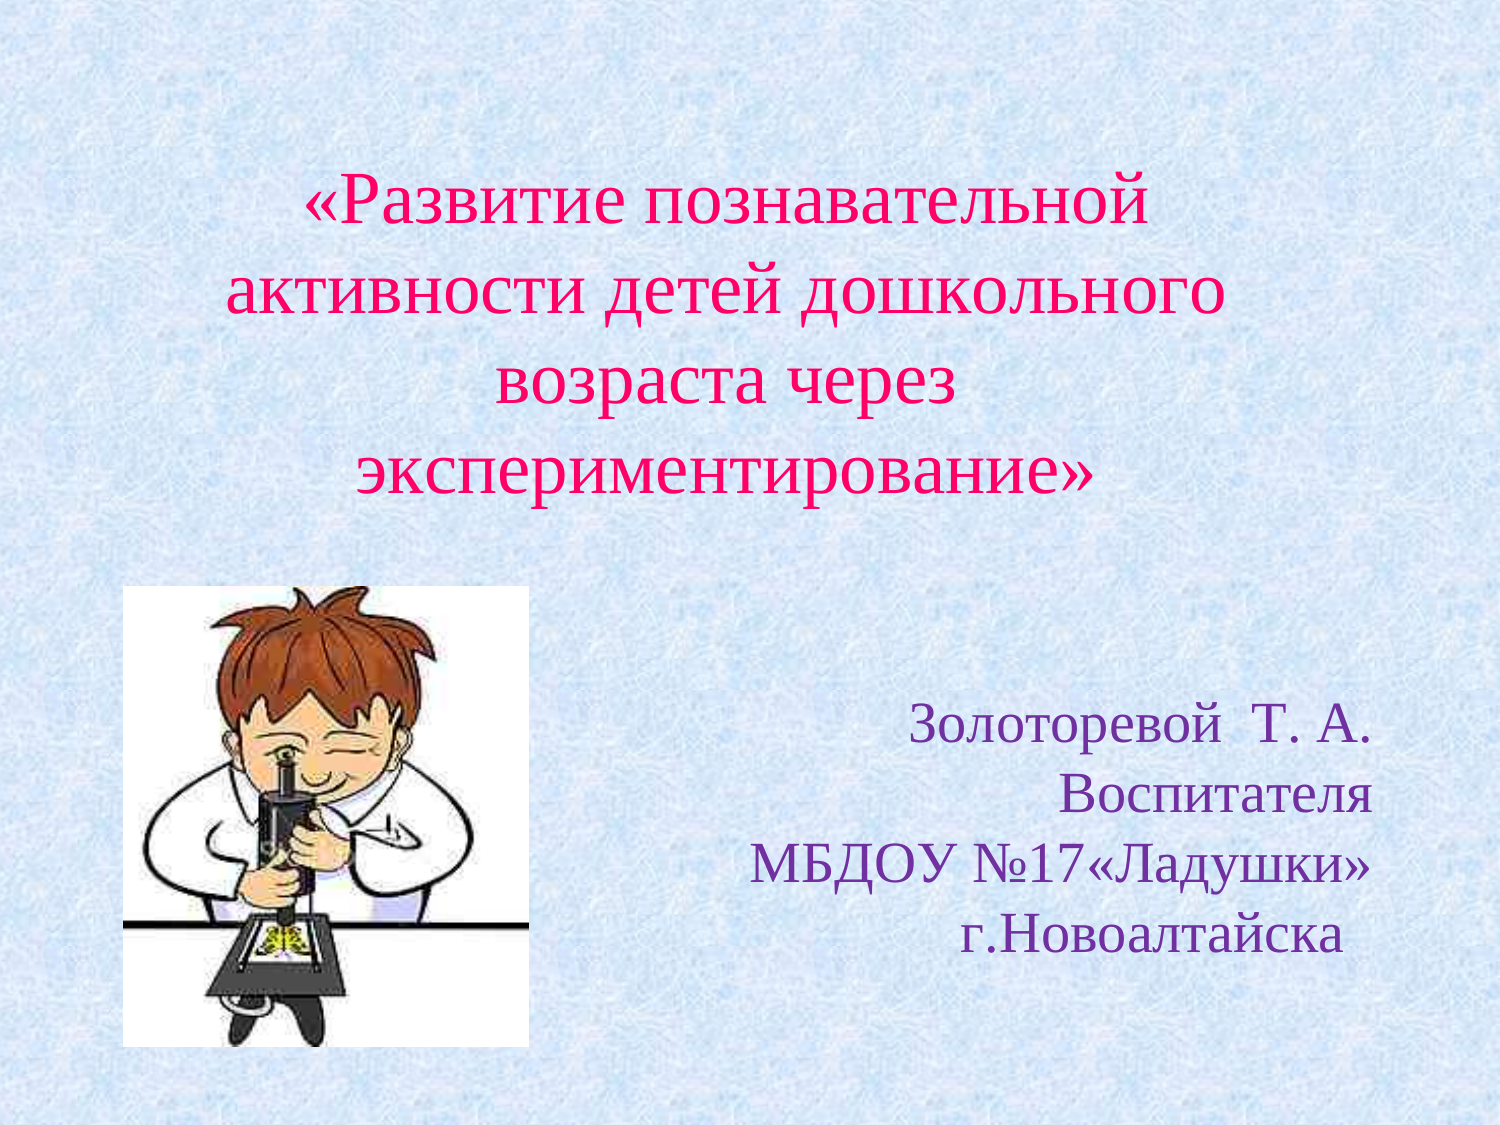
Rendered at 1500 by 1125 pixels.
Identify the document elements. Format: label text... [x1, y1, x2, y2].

text_box Золоторевой Т. А. Воспитателя МБДОУ №17«Ладушки» г.Новоалтайска [112, 326, 1388, 1112]
text_box «Развитие познавательной активности детей дошкольного возраста через экспериментирование» [128, 70, 1325, 517]
picture [0, 0, 1500, 1125]
